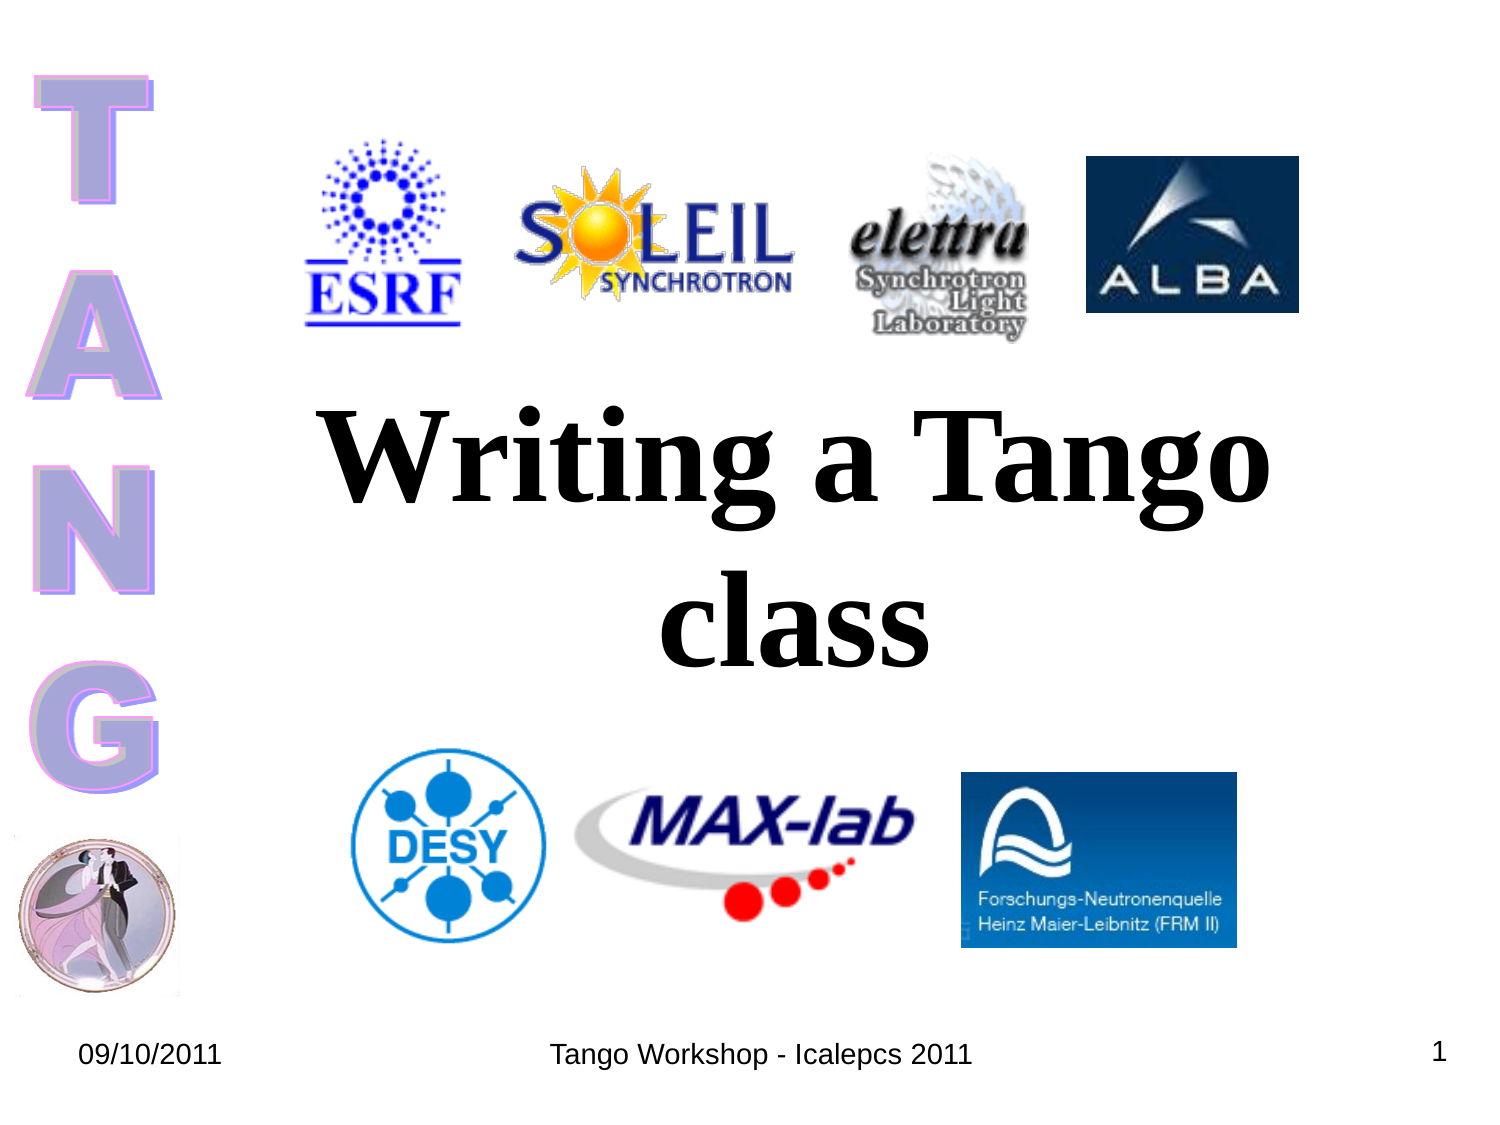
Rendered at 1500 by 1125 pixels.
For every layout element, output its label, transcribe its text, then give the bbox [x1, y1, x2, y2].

picture [13, 74, 184, 1001]
picture [511, 163, 799, 304]
text_box Writing a Tango class [271, 356, 1318, 702]
picture [1086, 156, 1299, 313]
picture [573, 784, 917, 925]
picture [848, 143, 1029, 344]
picture [961, 772, 1237, 948]
picture [348, 747, 548, 945]
picture [302, 130, 465, 331]
